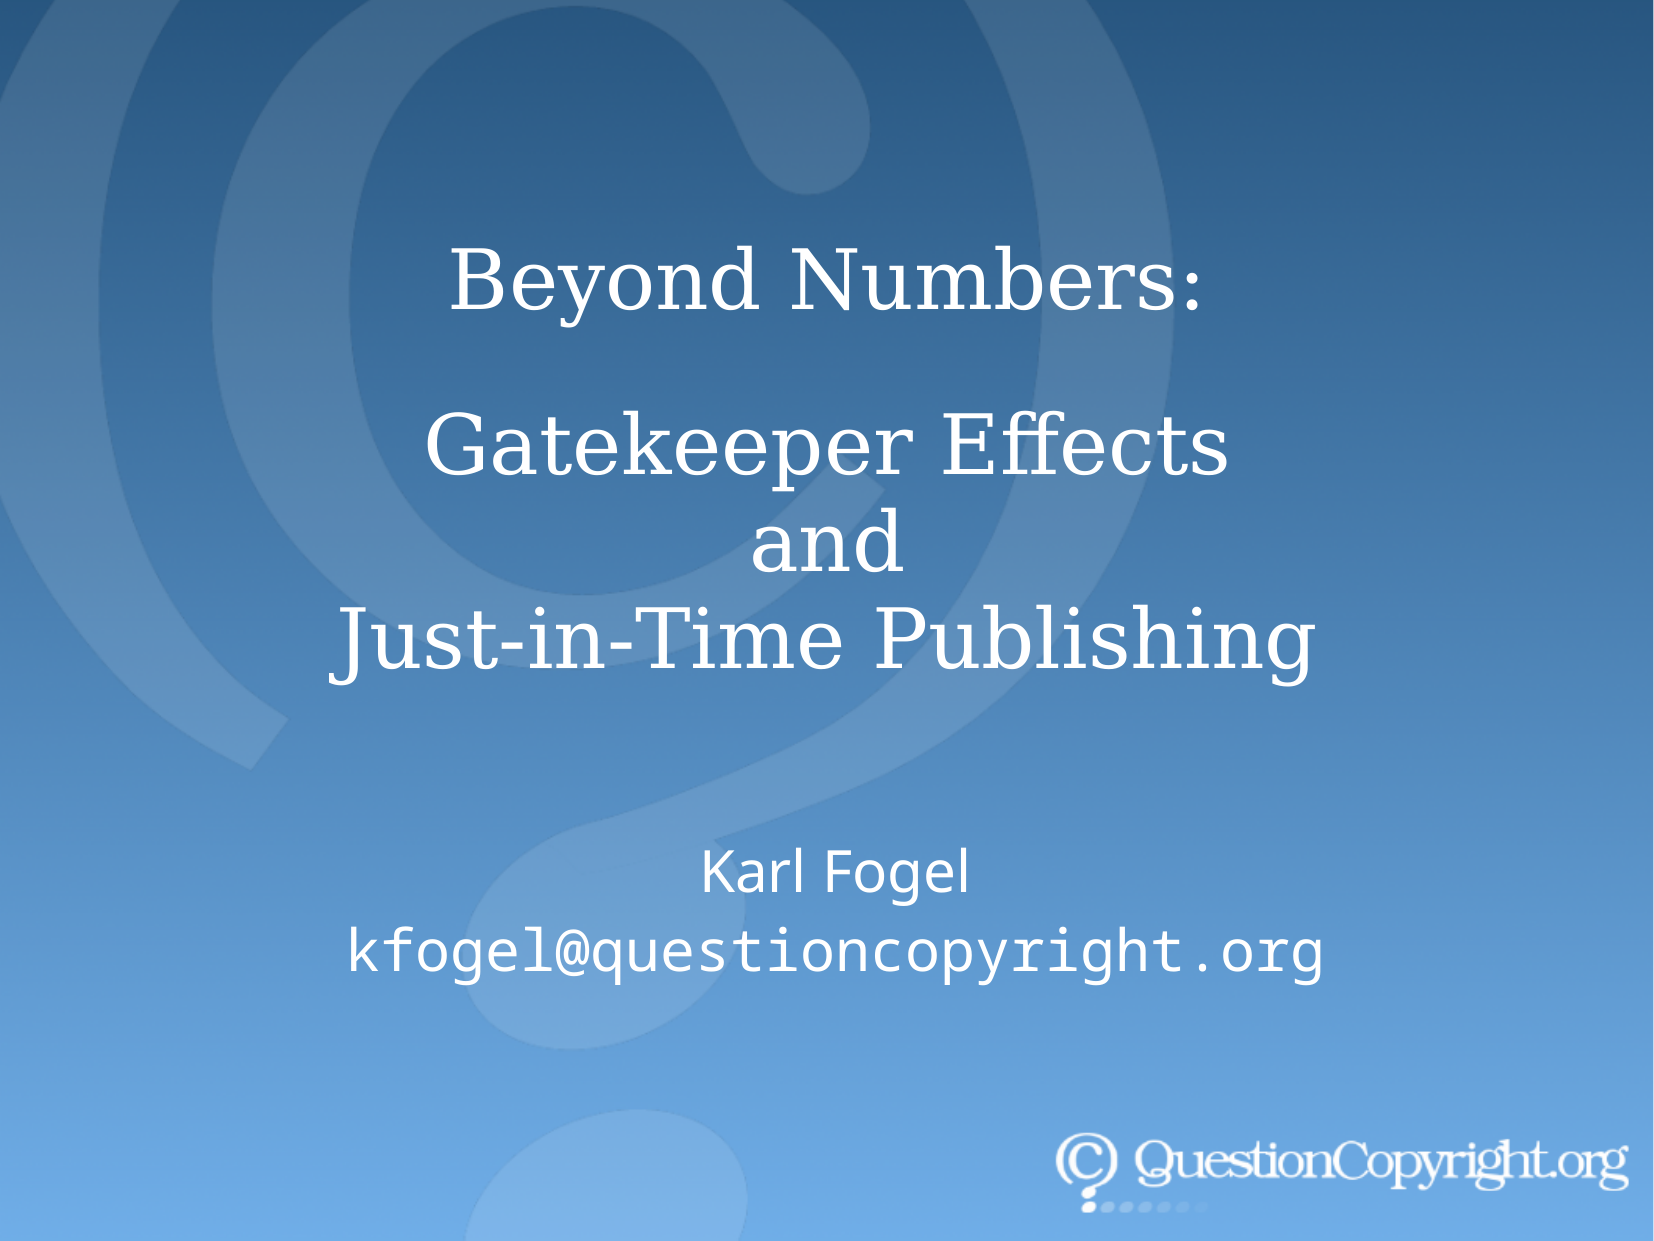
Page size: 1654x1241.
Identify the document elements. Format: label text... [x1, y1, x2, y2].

text_box Karl Fogel kfogel@questioncopyright.org [330, 822, 1341, 976]
text_box Beyond Numbers: Gatekeeper Effects and Just-in-Time Publishing [321, 225, 1334, 696]
picture [0, 0, 1654, 1241]
